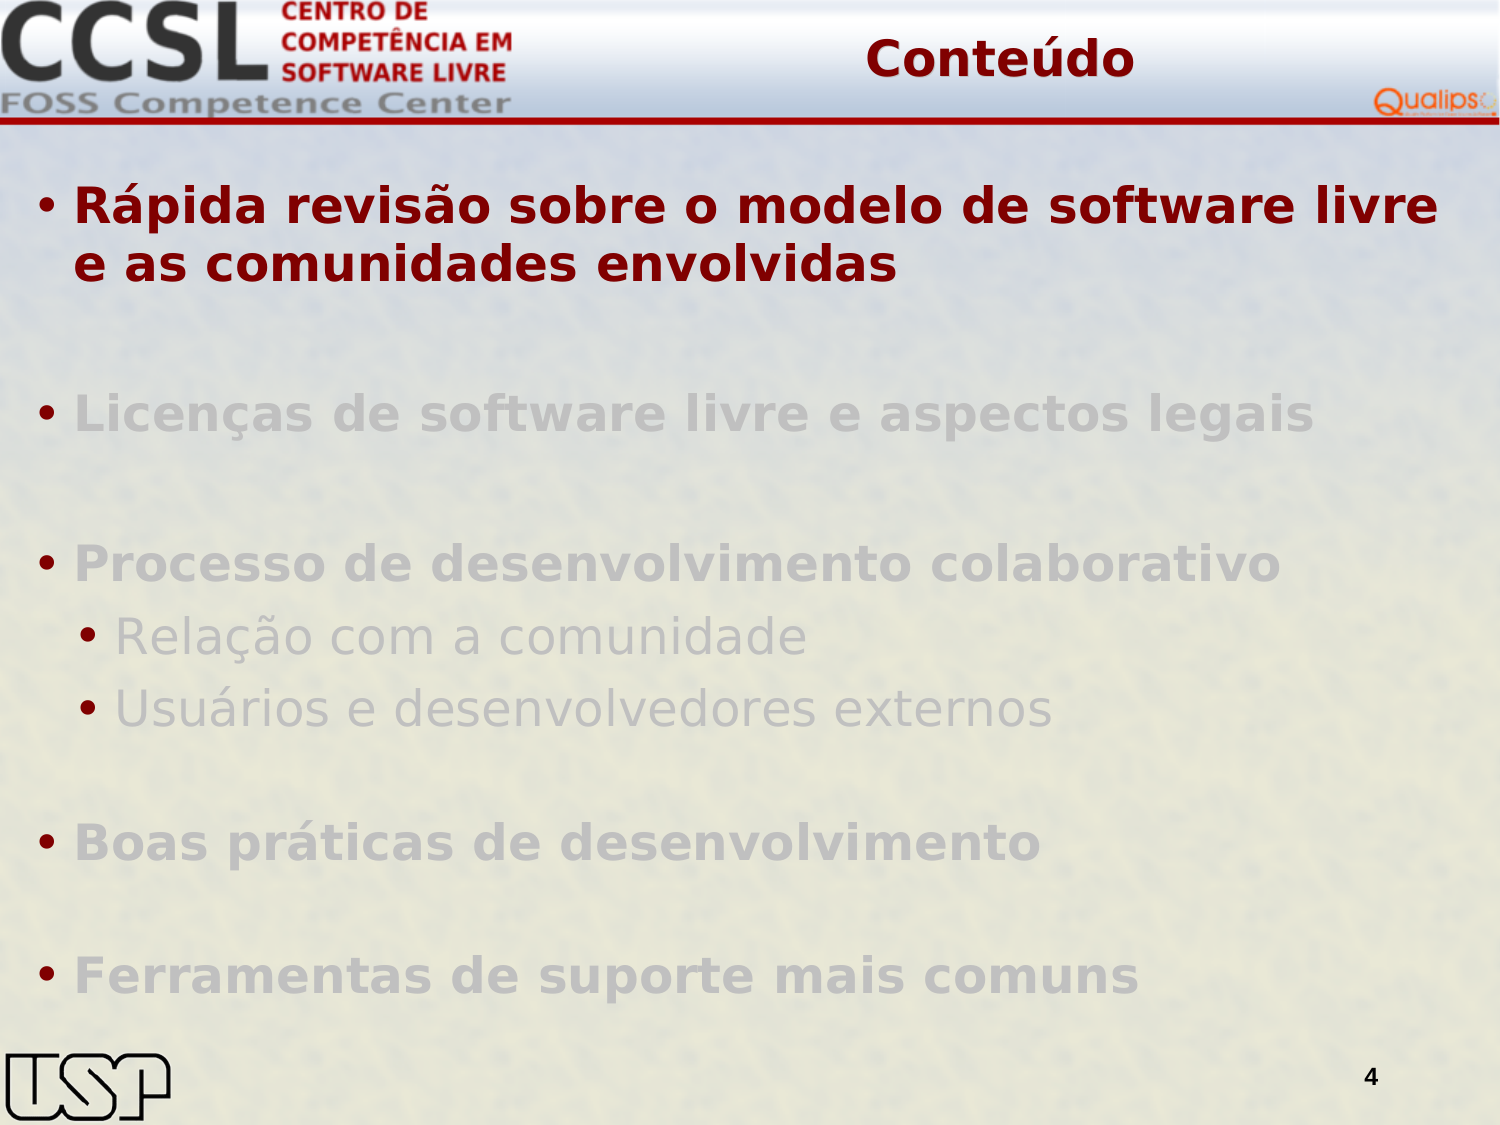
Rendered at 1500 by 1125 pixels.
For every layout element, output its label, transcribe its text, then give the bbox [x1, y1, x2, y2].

title Conteúdo [501, 0, 1500, 119]
picture [0, 0, 1500, 1125]
list Rápida revisão sobre o modelo de software livre e as comunidades envolvidas Licenças de software livre e aspectos legais Processo de desenvolvimento colaborativo Relação com a comunidade Usuários e desenvolvedores externos Boas práticas de desenvolvimento Ferramentas de suporte mais comuns [32, 177, 1447, 1063]
